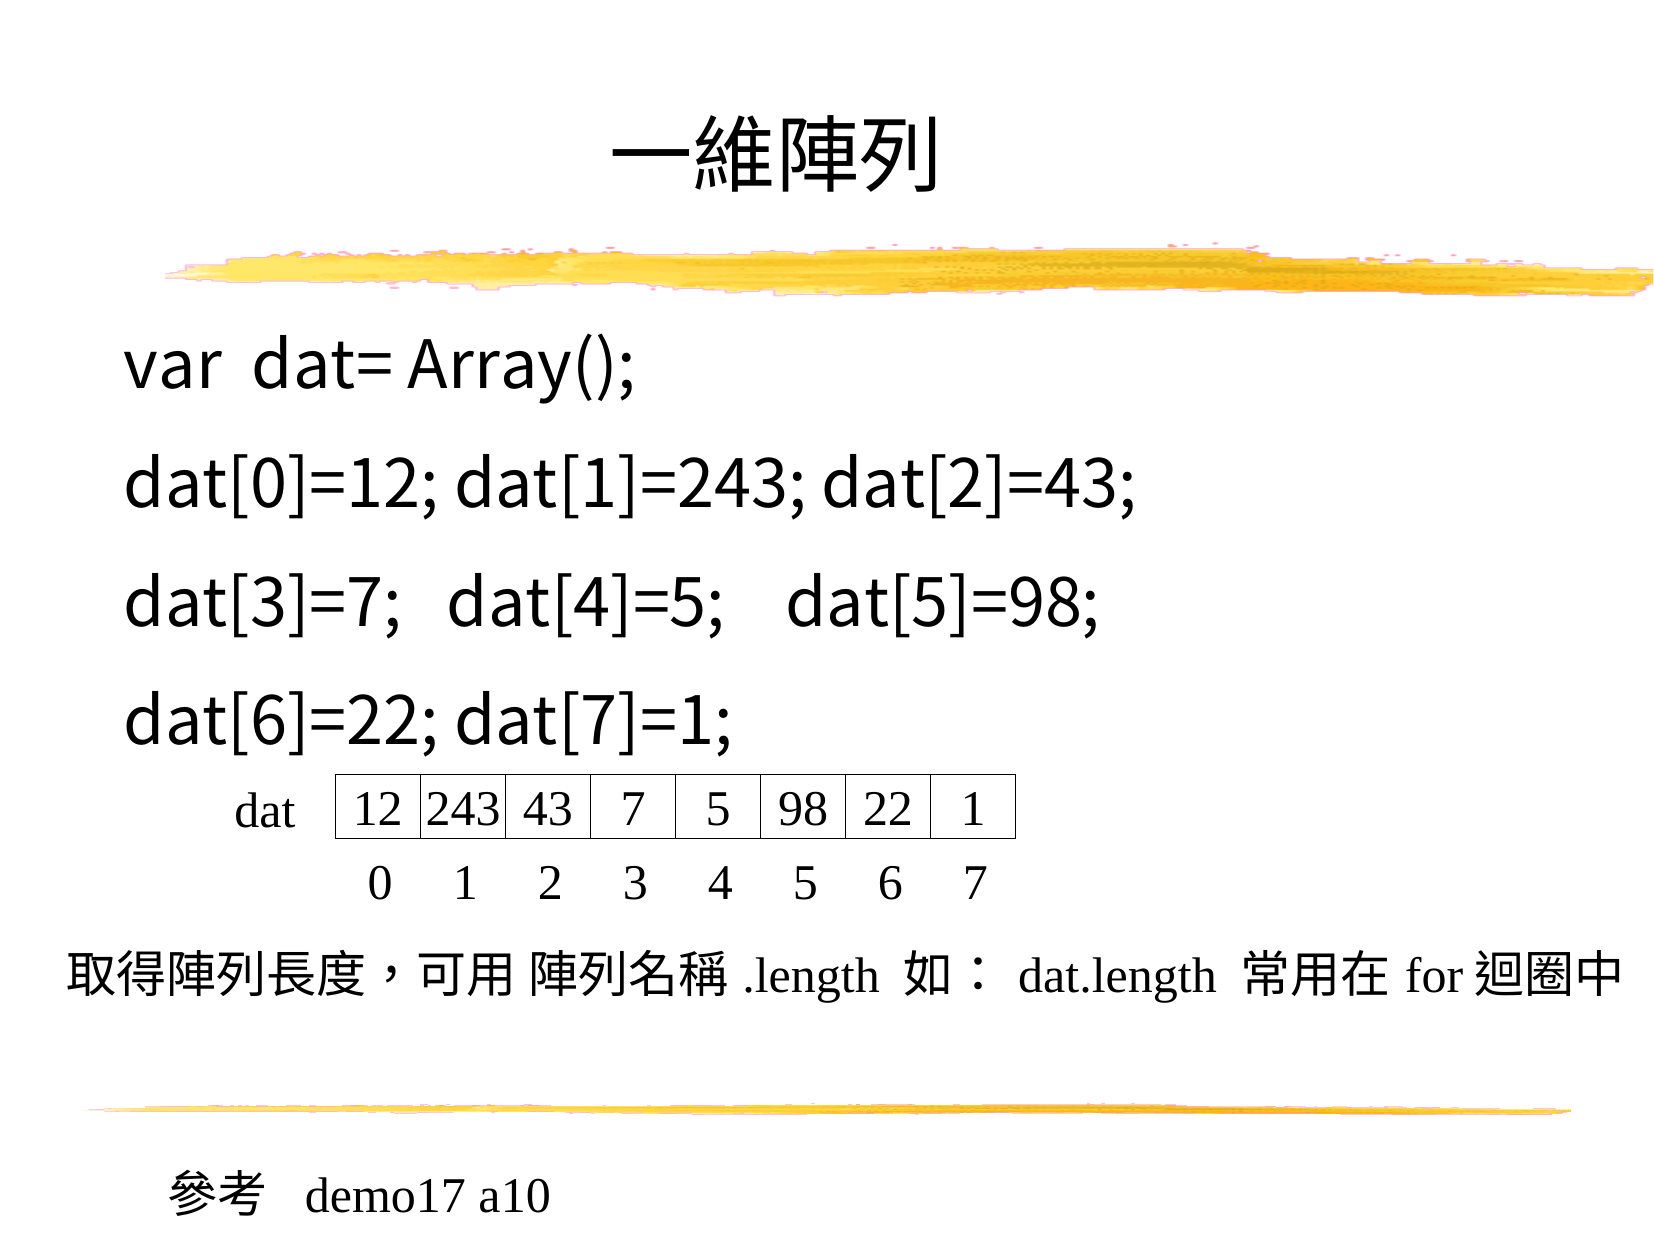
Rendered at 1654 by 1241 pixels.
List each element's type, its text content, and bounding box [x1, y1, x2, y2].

title 一維陣列 [73, 39, 1479, 249]
text_box 7 [590, 774, 675, 839]
text_box 5 [675, 774, 760, 839]
text_box 12 [335, 774, 420, 839]
picture [165, 237, 1654, 308]
text_box 98 [760, 774, 845, 839]
text_box 22 [845, 774, 930, 839]
text_box dat [234, 778, 296, 836]
text_box 6 [847, 847, 932, 913]
text_box 3 [592, 847, 677, 913]
text_box 5 [762, 847, 847, 913]
text_box 1 [930, 774, 1016, 839]
text_box 7 [932, 847, 1018, 913]
text_box 參考 demo17 a10 [167, 1148, 666, 1212]
text_box 243 [420, 774, 505, 839]
text_box 43 [505, 774, 590, 839]
text_box 0 [337, 847, 422, 913]
text_box 取得陣列長度，可用 陣列名稱.length 如：dat.length 常用在for迴圈中 [66, 928, 1620, 991]
list var dat= Array(); dat[0]=12; dat[1]=243; dat[2]=43; dat[3]=7; dat[4]=5; dat[5]=98; dat[6]=22; dat[7]=1; [124, 302, 1530, 692]
text_box 2 [507, 847, 592, 913]
text_box 4 [677, 847, 762, 913]
text_box 1 [422, 847, 507, 913]
picture [82, 1102, 1571, 1117]
